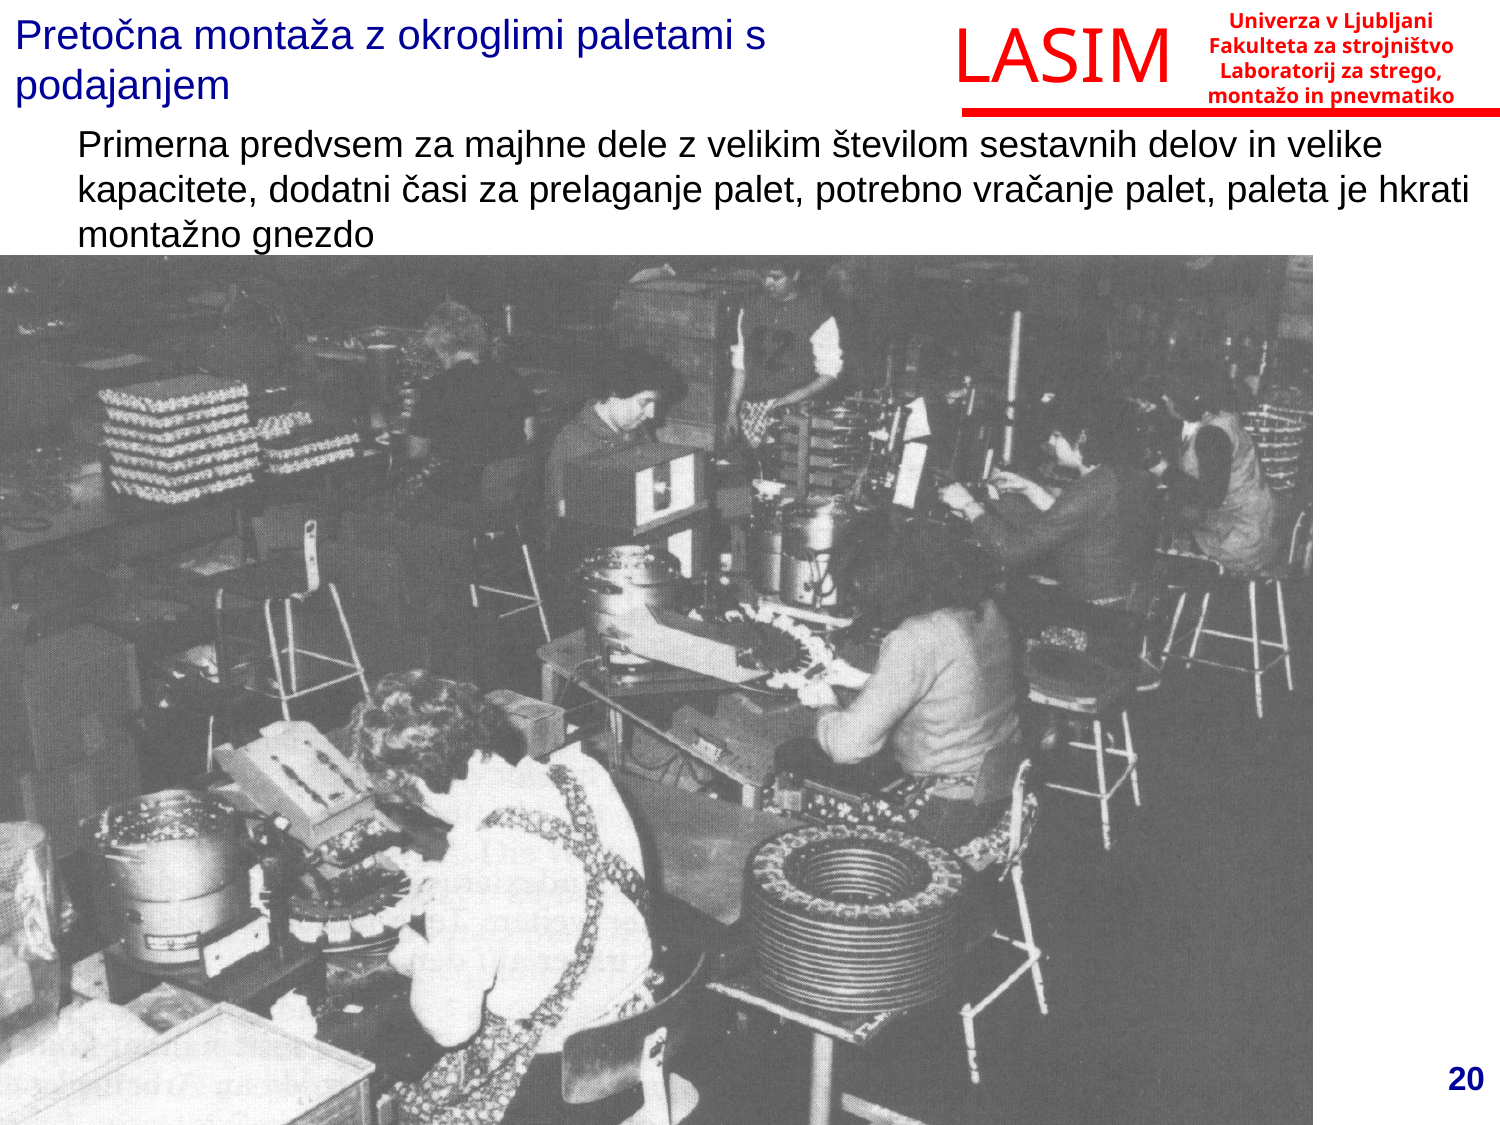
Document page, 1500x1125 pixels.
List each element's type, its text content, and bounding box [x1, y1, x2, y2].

text_box Primerna predvsem za majhne dele z velikim številom sestavnih delov in velike kapacitete, dodatni časi za prelaganje palet, potrebno vračanje palet, paleta je hkrati montažno gnezdo [62, 112, 1500, 263]
picture [0, 255, 1313, 1125]
text_box Pretočna montaža z okroglimi paletami s podajanjem [0, 0, 925, 116]
